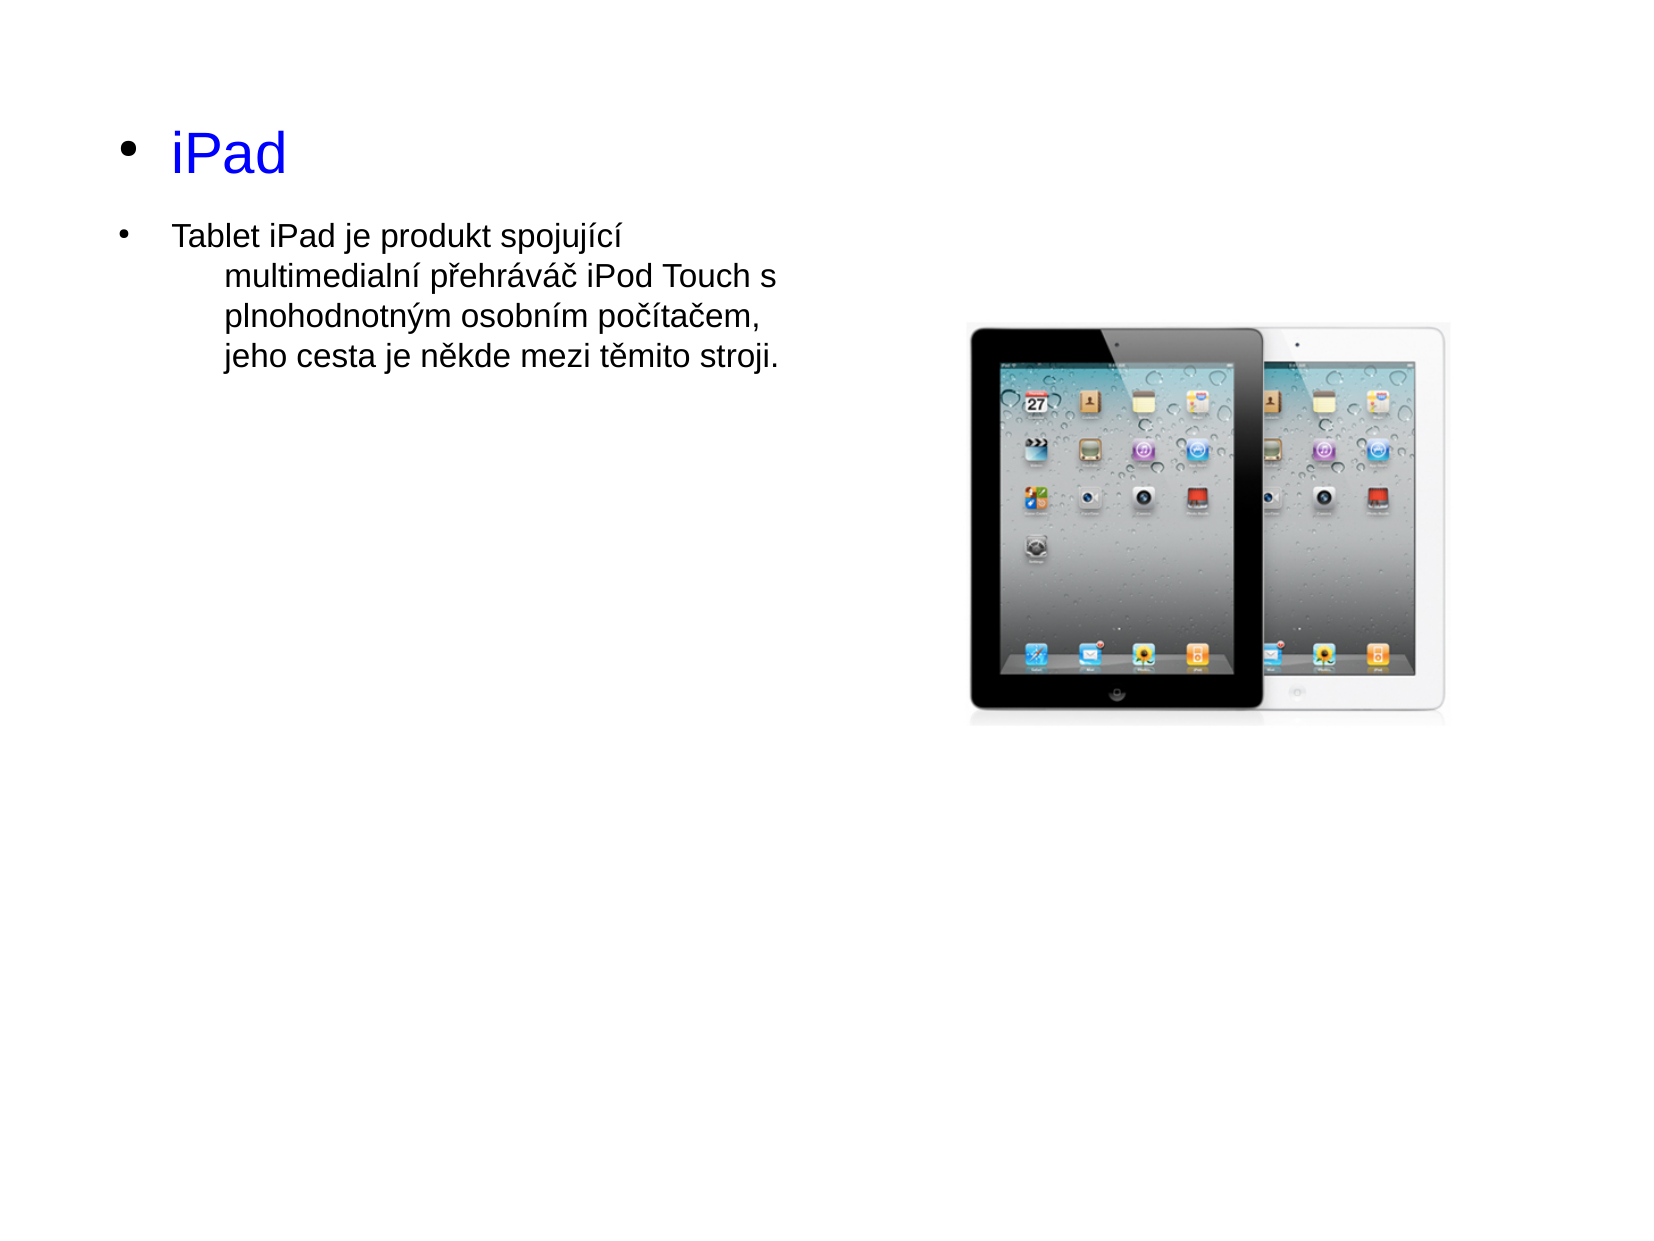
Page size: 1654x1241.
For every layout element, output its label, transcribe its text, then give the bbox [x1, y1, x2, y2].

picture [845, 319, 1572, 728]
list iPad Tablet iPad je produkt spojující multimedialní přehráváč iPod Touch s plnohodnotným osobním počítačem, jeho cesta je někde mezi těmito stroji. [82, 115, 809, 934]
